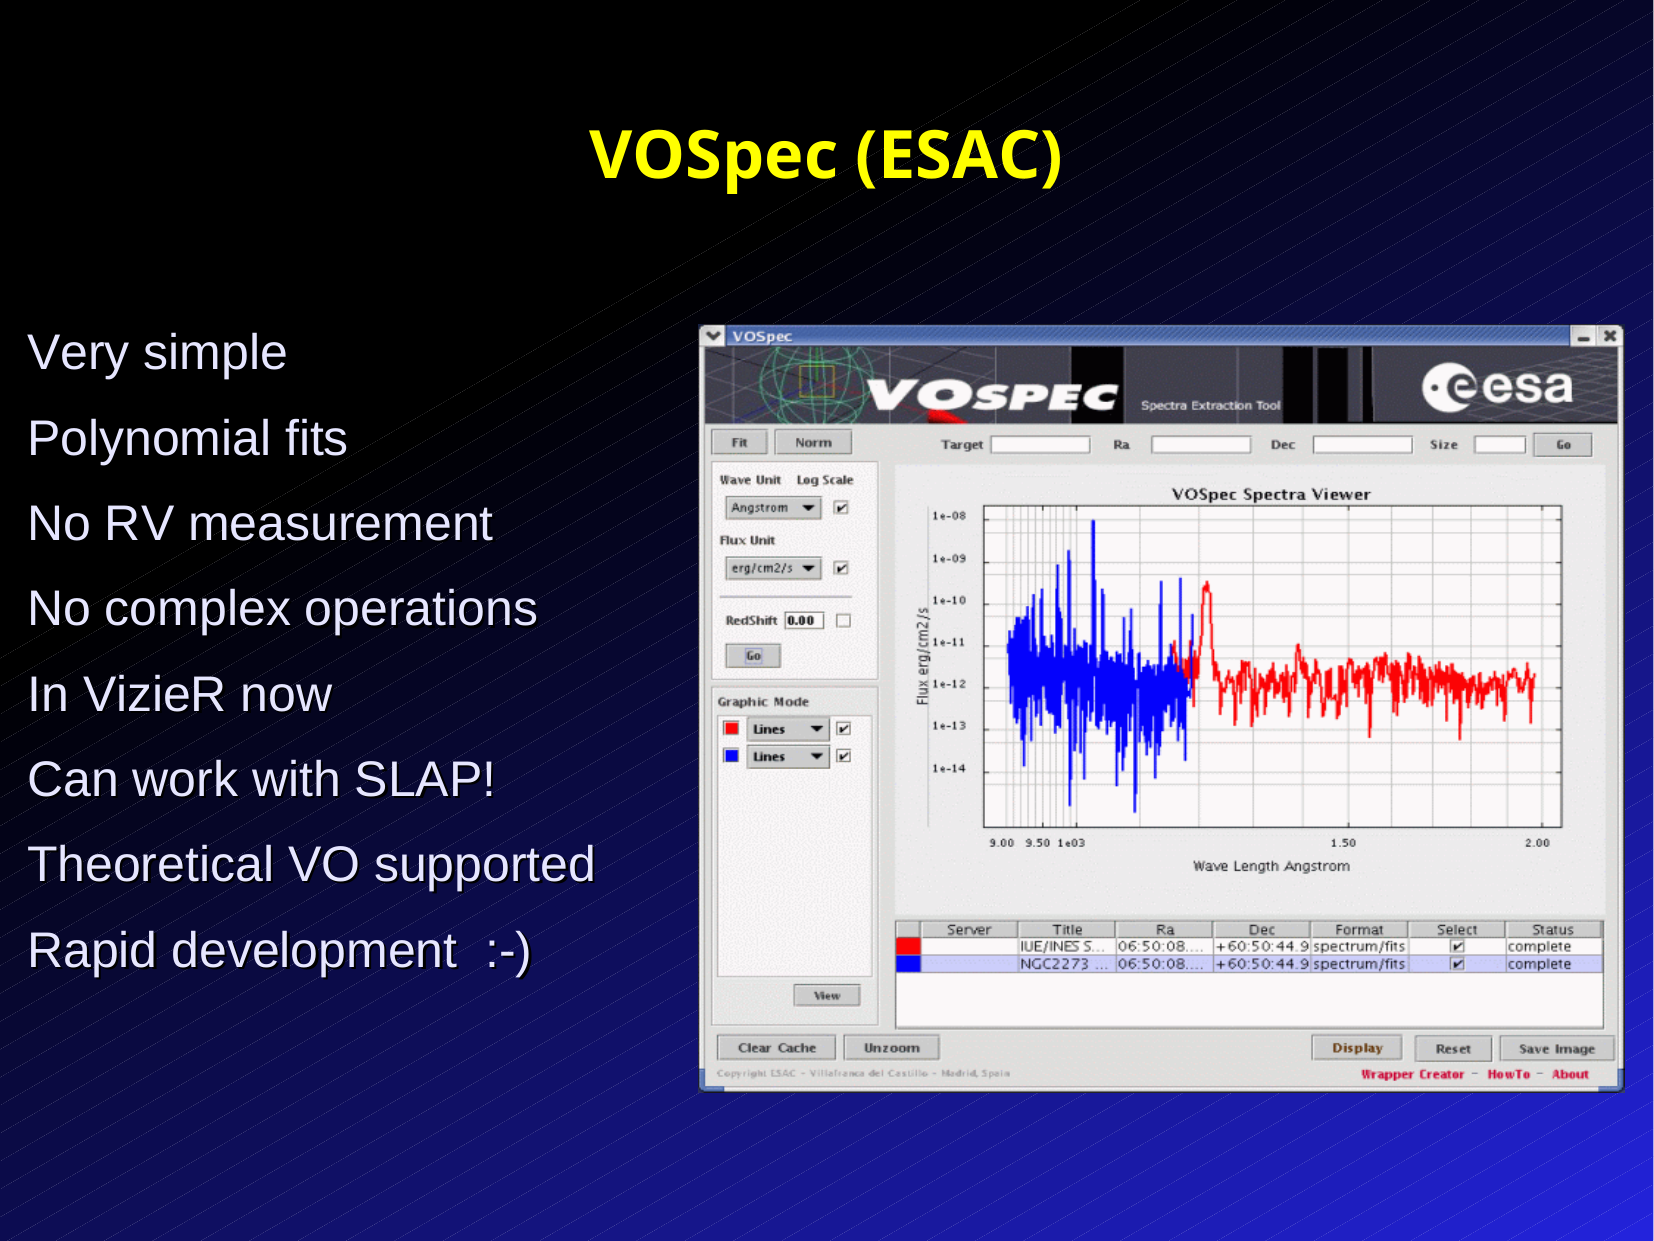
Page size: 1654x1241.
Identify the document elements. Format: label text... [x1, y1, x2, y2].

picture [698, 324, 1625, 1093]
list Very simple Polynomial fits No RV measurement No complex operations In VizieR now Can work with SLAP! Theoretical VO supported Rapid development :-) [9, 324, 698, 978]
title VOSpec (ESAC) [82, 49, 1571, 257]
